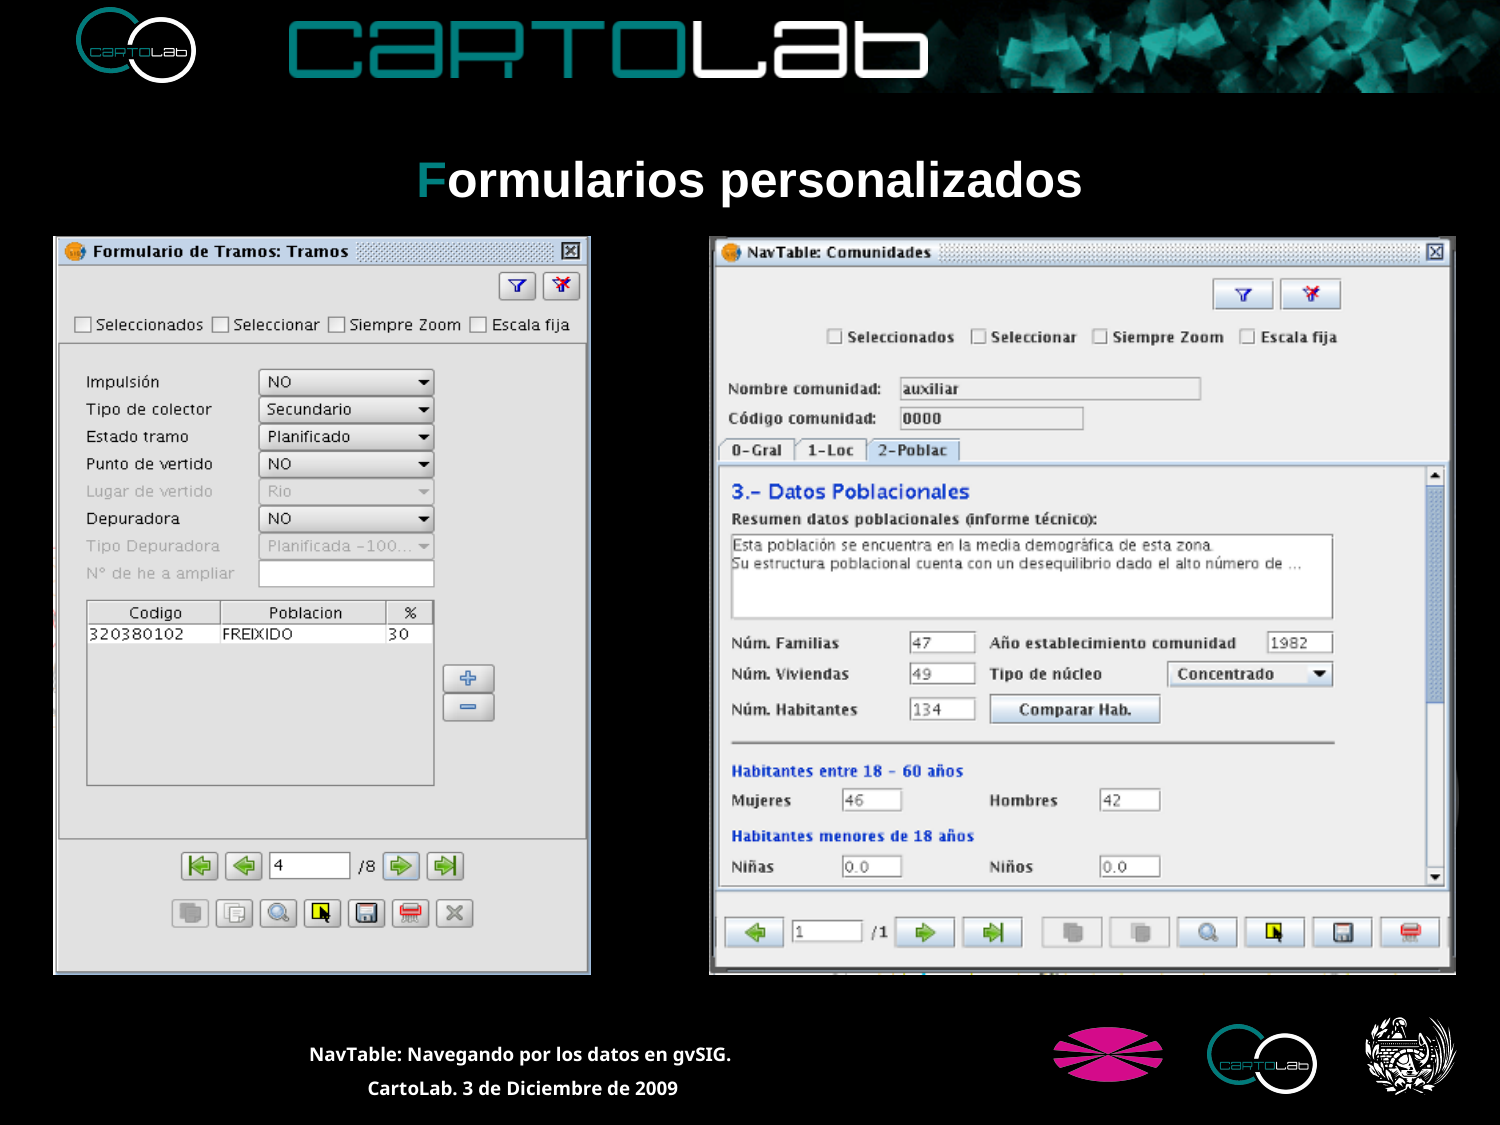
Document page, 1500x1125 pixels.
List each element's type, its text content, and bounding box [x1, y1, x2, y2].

picture [53, 236, 591, 975]
picture [709, 236, 1459, 975]
picture [1052, 1026, 1164, 1083]
picture [76, 7, 196, 61]
title Formularios personalizados [75, 61, 1425, 298]
picture [1207, 1024, 1317, 1094]
picture [289, 0, 1500, 93]
